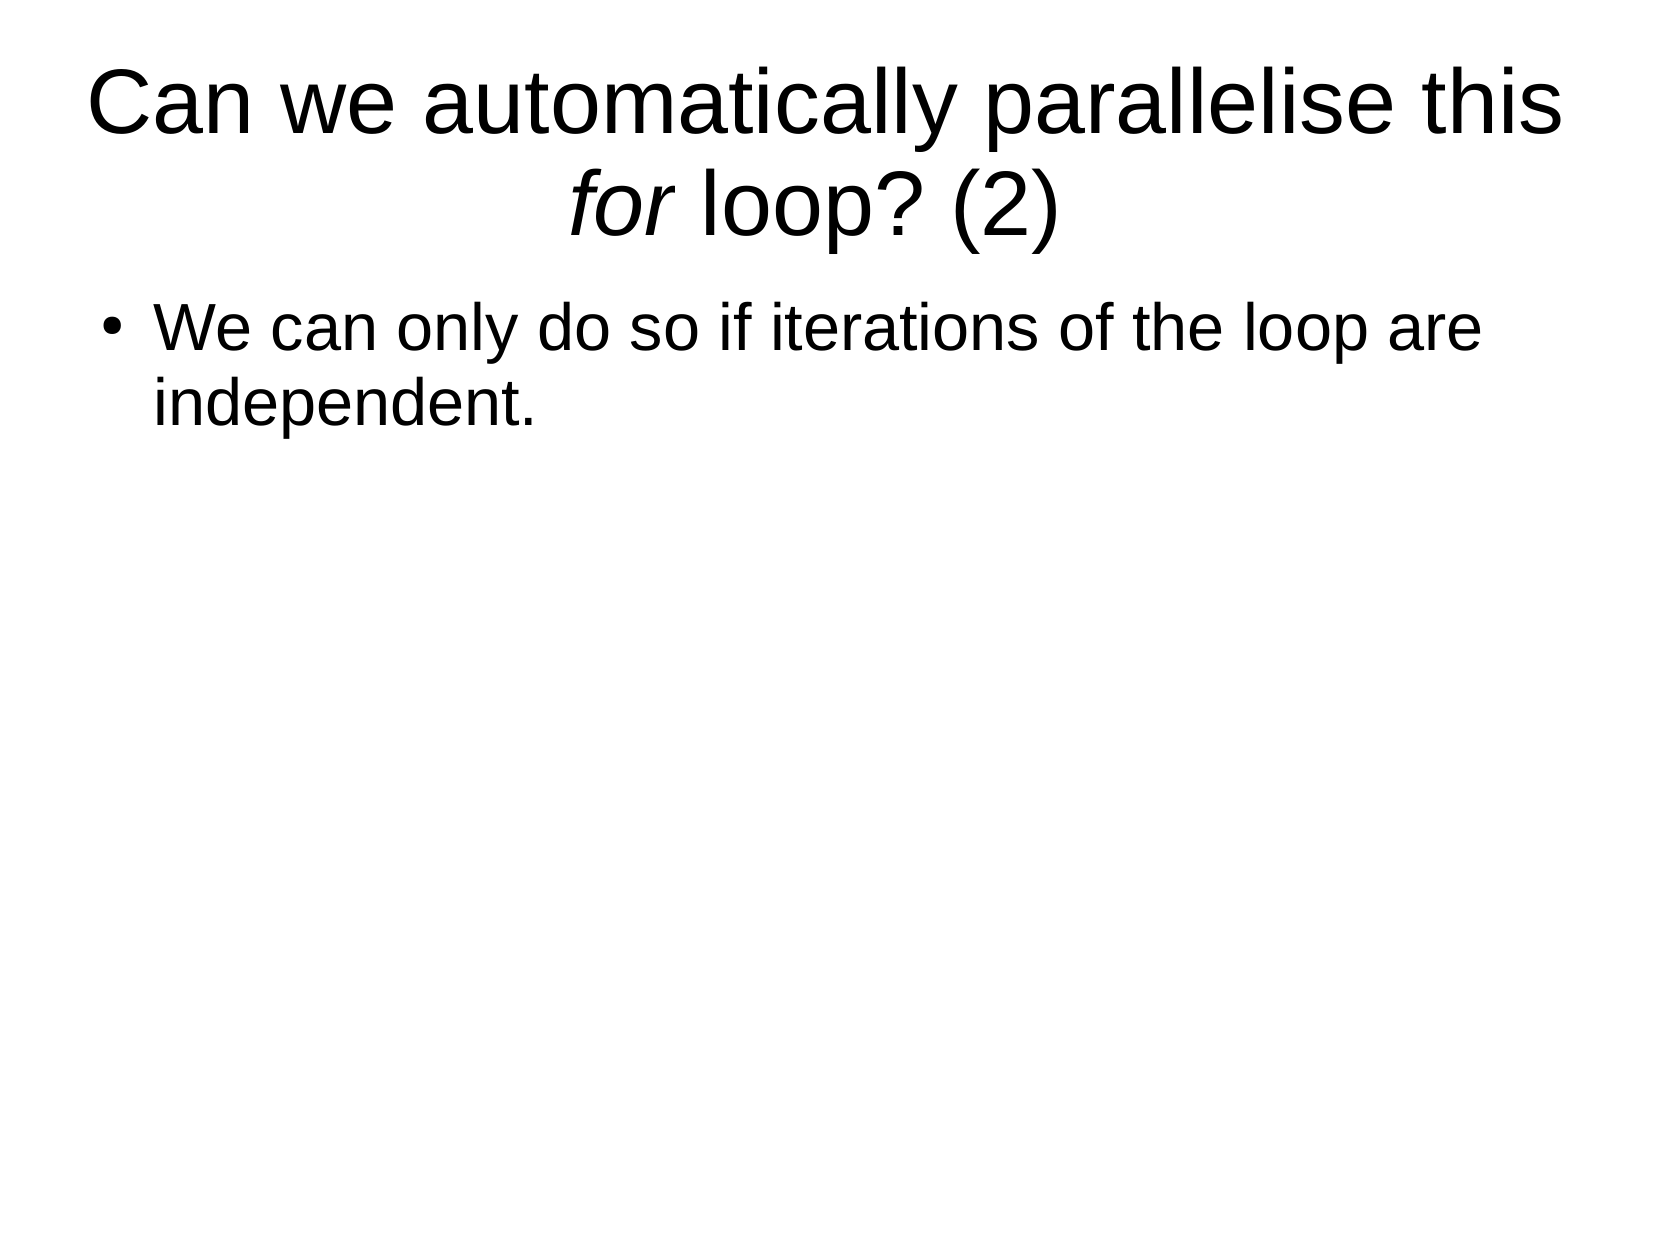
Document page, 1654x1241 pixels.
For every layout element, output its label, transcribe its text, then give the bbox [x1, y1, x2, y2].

list We can only do so if iterations of the loop are independent. [82, 290, 1571, 1010]
title Can we automatically parallelise this for loop? (2) [82, 49, 1571, 257]
